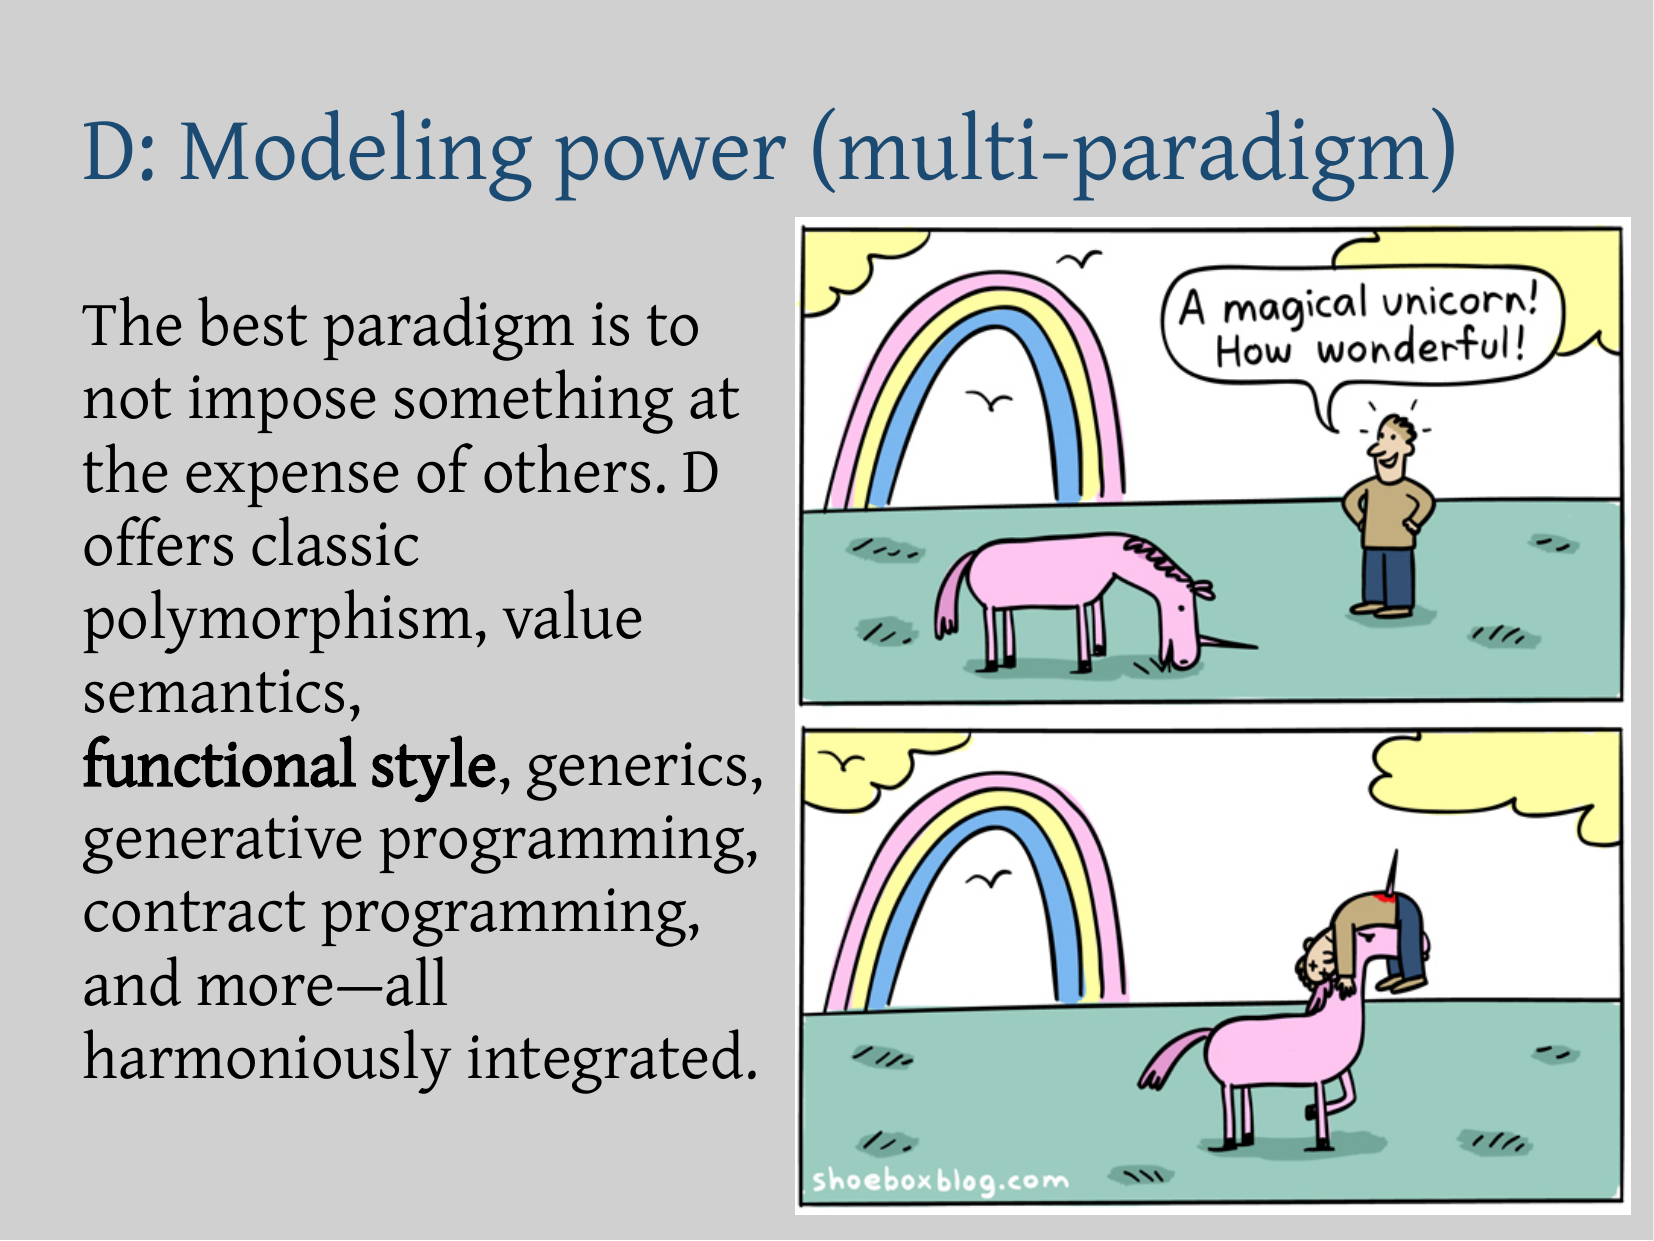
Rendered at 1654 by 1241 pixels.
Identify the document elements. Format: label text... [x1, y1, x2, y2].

picture [795, 217, 1631, 1216]
list The best paradigm is to not impose something at the expense of others. D offers classic polymorphism, value semantics, functional style, generics, generative programming, contract programming, and more—all harmoniously integrated. [82, 290, 781, 1156]
title D: Modeling power (multi-paradigm) [82, 49, 1571, 257]
